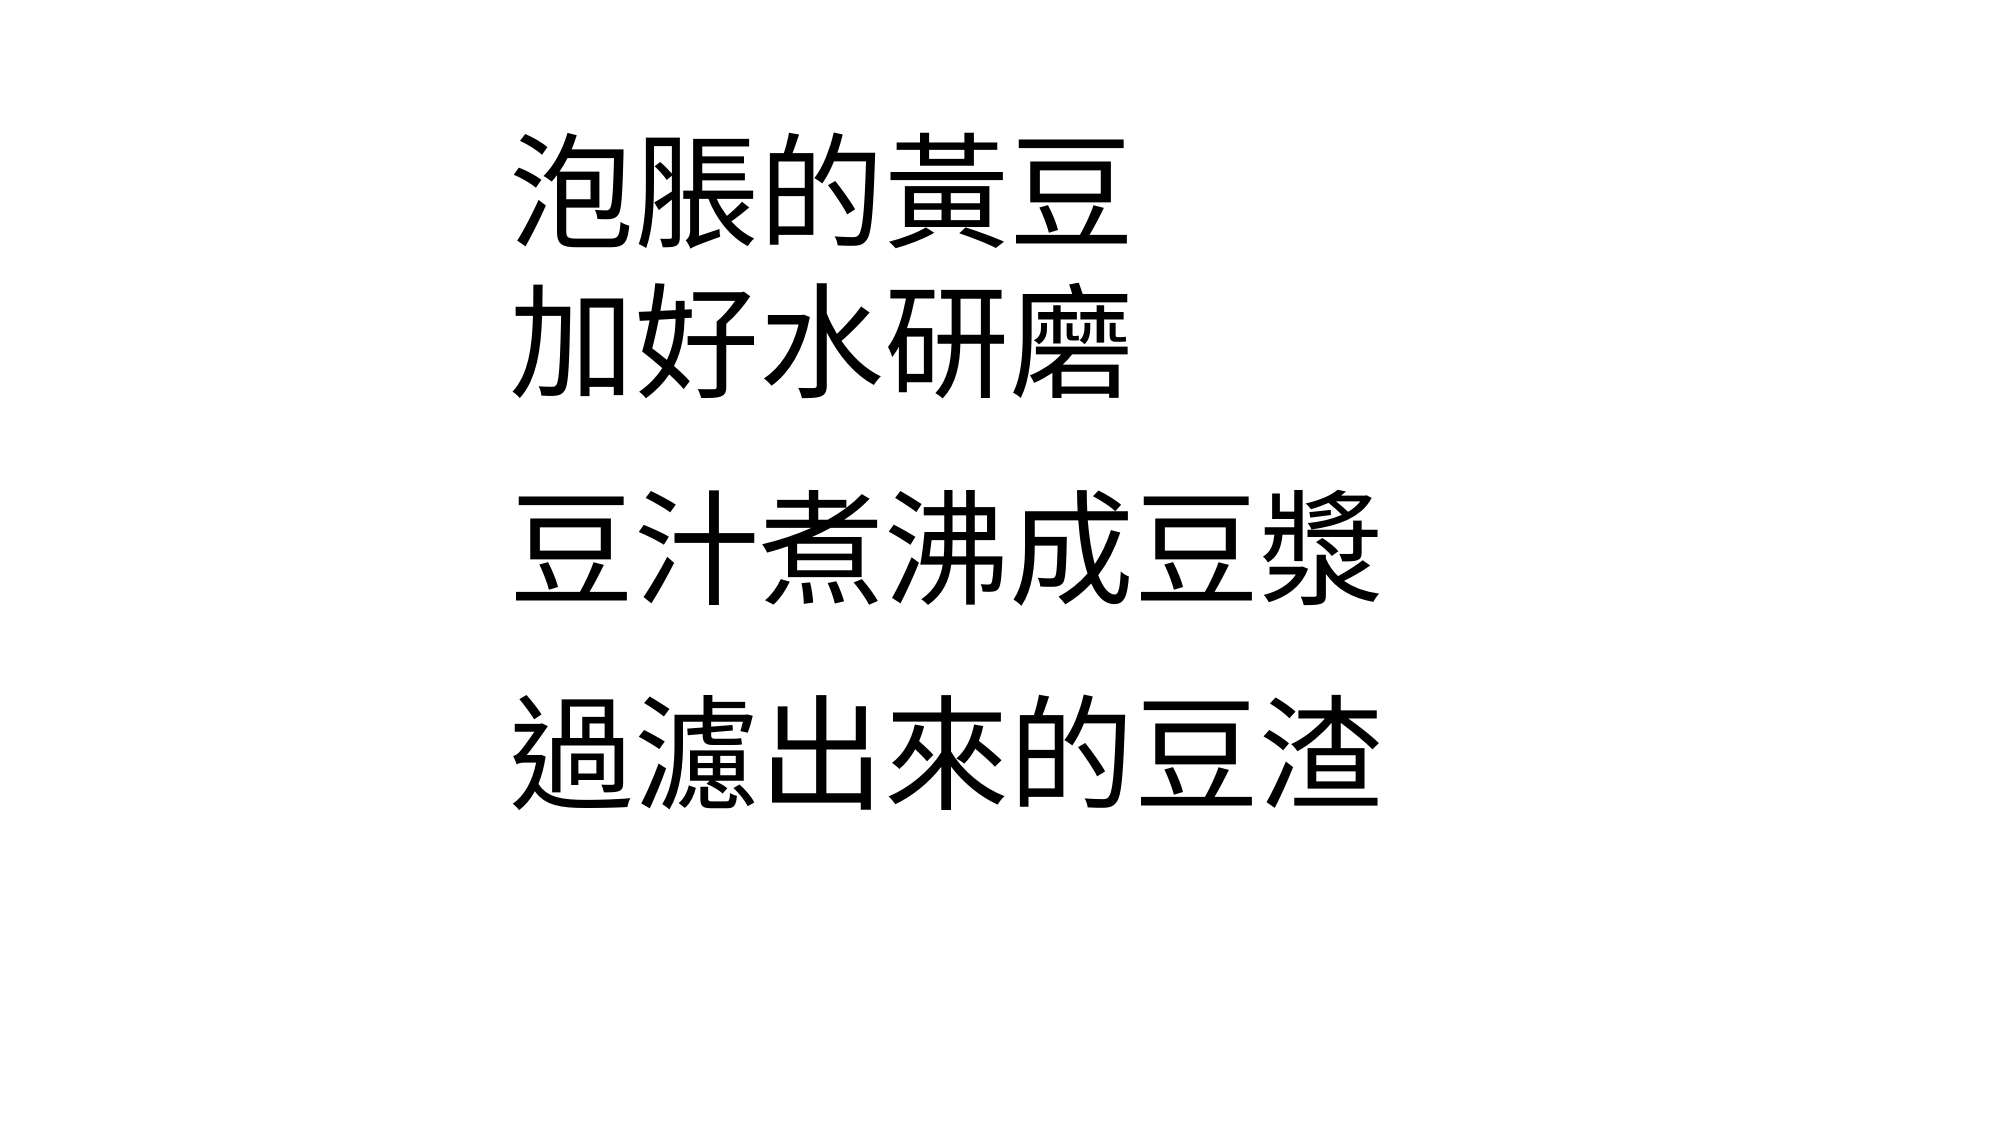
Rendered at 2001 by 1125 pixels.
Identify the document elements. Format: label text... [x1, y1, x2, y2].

text_box 泡脹的黃豆 加好水研磨 [494, 106, 1878, 425]
text_box 豆汁煮沸成豆漿 [494, 462, 1878, 630]
text_box 過濾出來的豆渣 [494, 667, 1878, 835]
